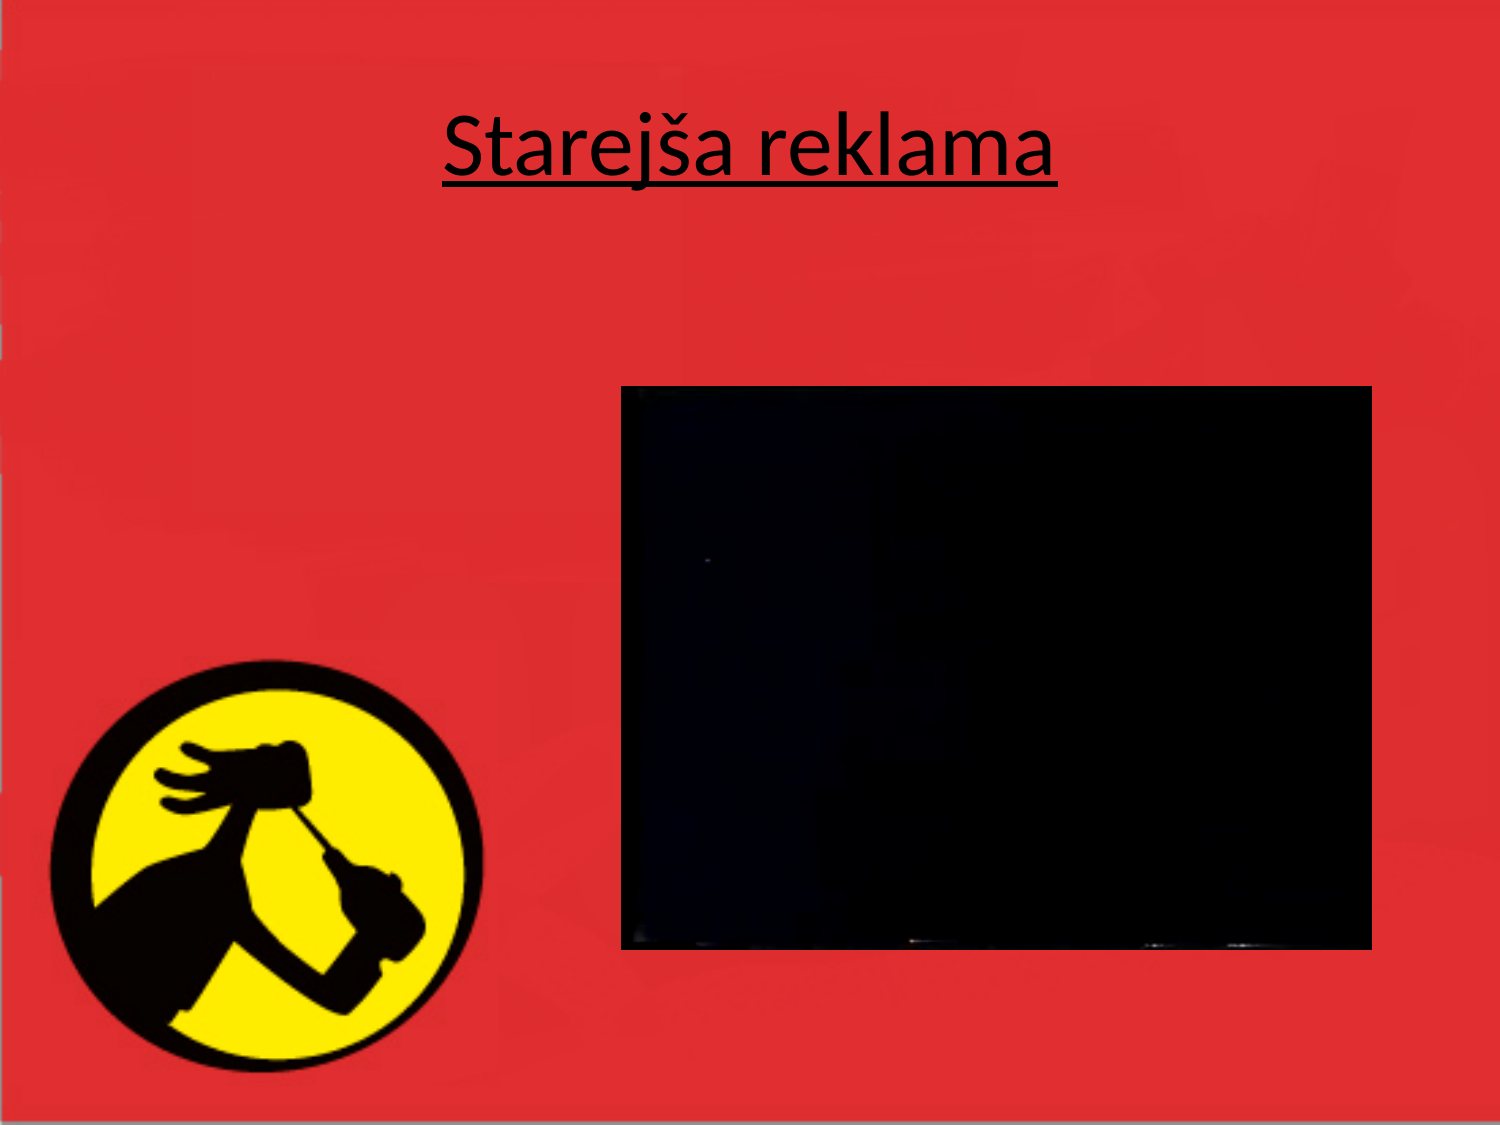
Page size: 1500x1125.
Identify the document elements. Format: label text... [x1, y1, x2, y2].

picture [0, 0, 1500, 1125]
title Starejša reklama [75, 45, 1425, 233]
